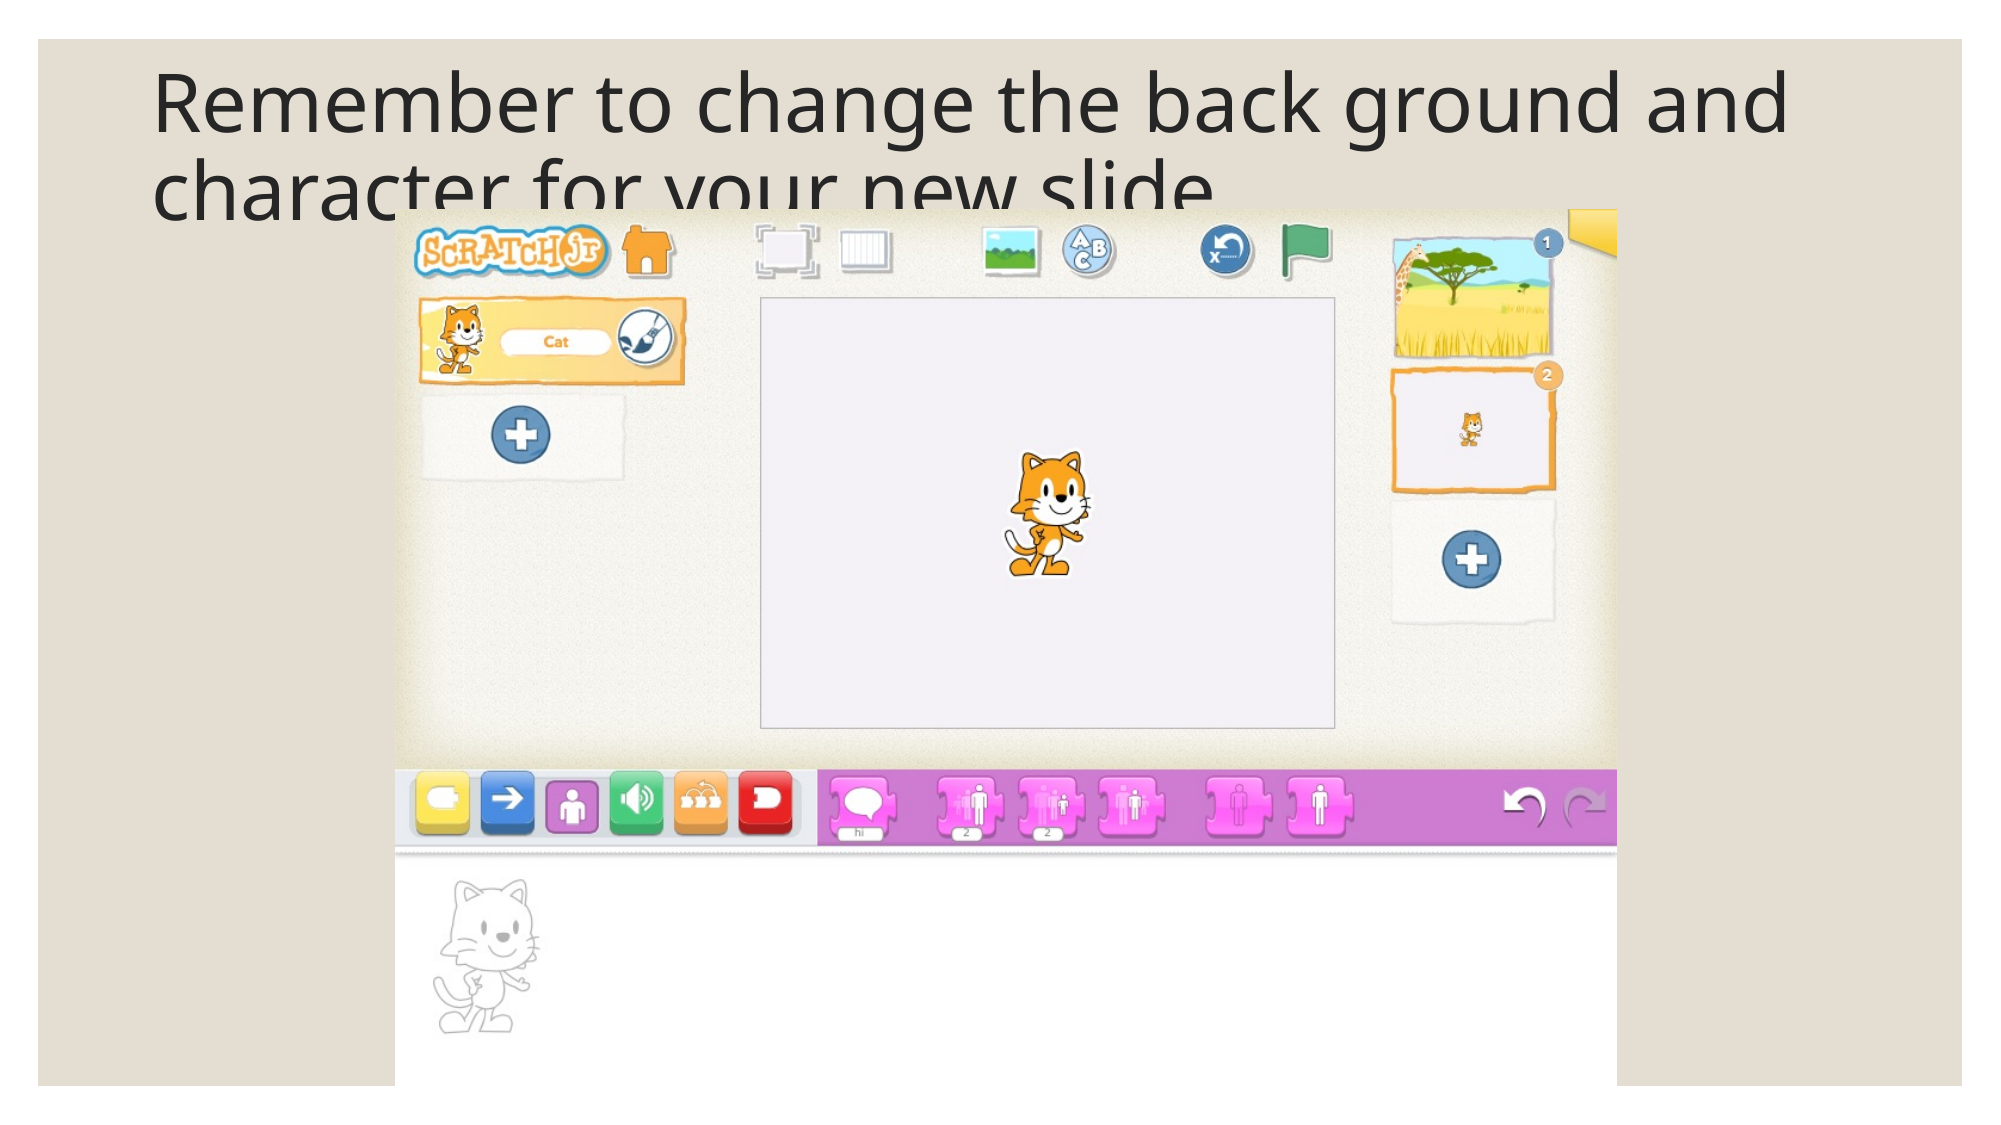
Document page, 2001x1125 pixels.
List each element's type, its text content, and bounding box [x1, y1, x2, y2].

title Remember to change the back ground and character for your new slide [136, 37, 1876, 263]
picture [395, 209, 1617, 1125]
